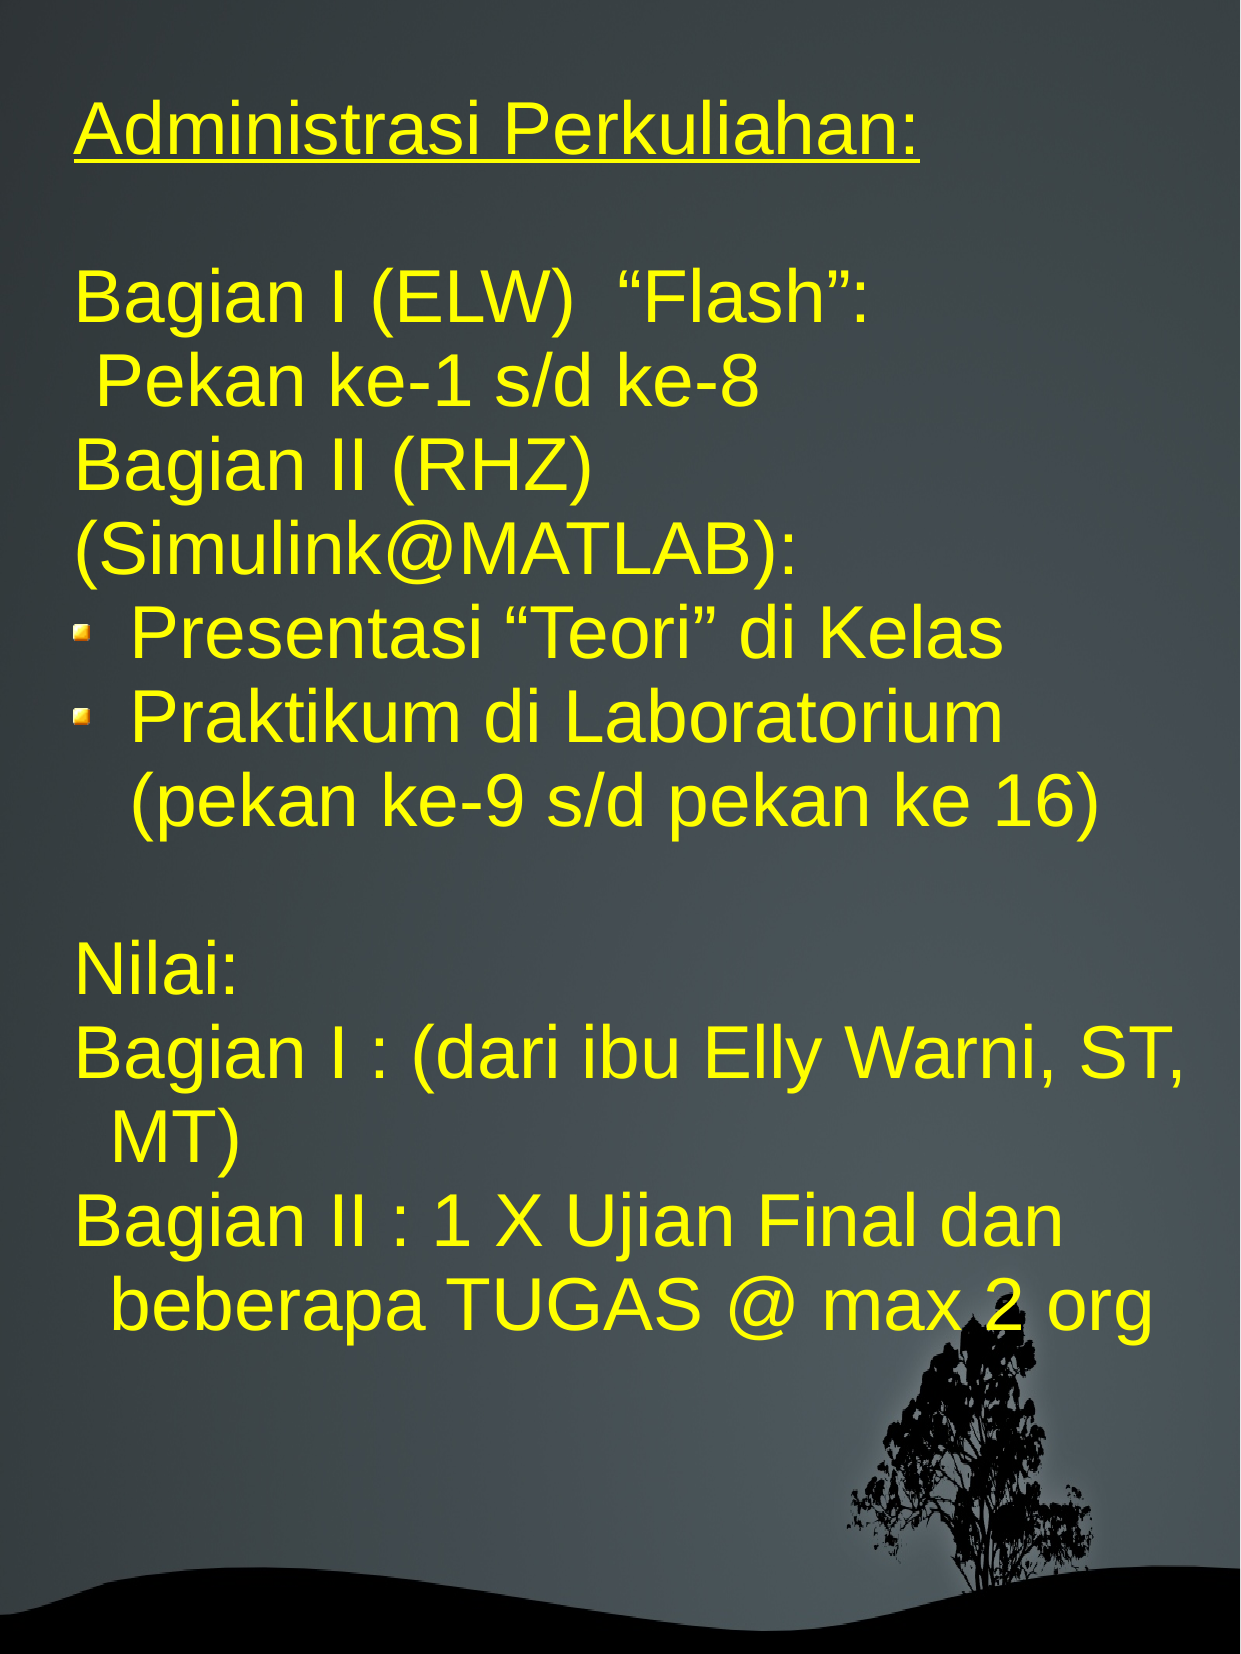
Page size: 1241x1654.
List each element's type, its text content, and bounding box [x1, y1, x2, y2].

picture [0, 0, 1241, 1654]
text_box Administrasi Perkuliahan: Bagian I (ELW) “Flash”: Pekan ke-1 s/d ke-8 Bagian II (RHZ) (Simulink@MATLAB): Presentasi “Teori” di Kelas Praktikum di Laboratorium (pekan ke-9 s/d pekan ke 16) Nilai: Bagian I : (dari ibu Elly Warni, ST, MT) Bagian II : 1 X Ujian Final dan beberapa TUGAS @ max 2 org [59, 79, 1211, 1654]
